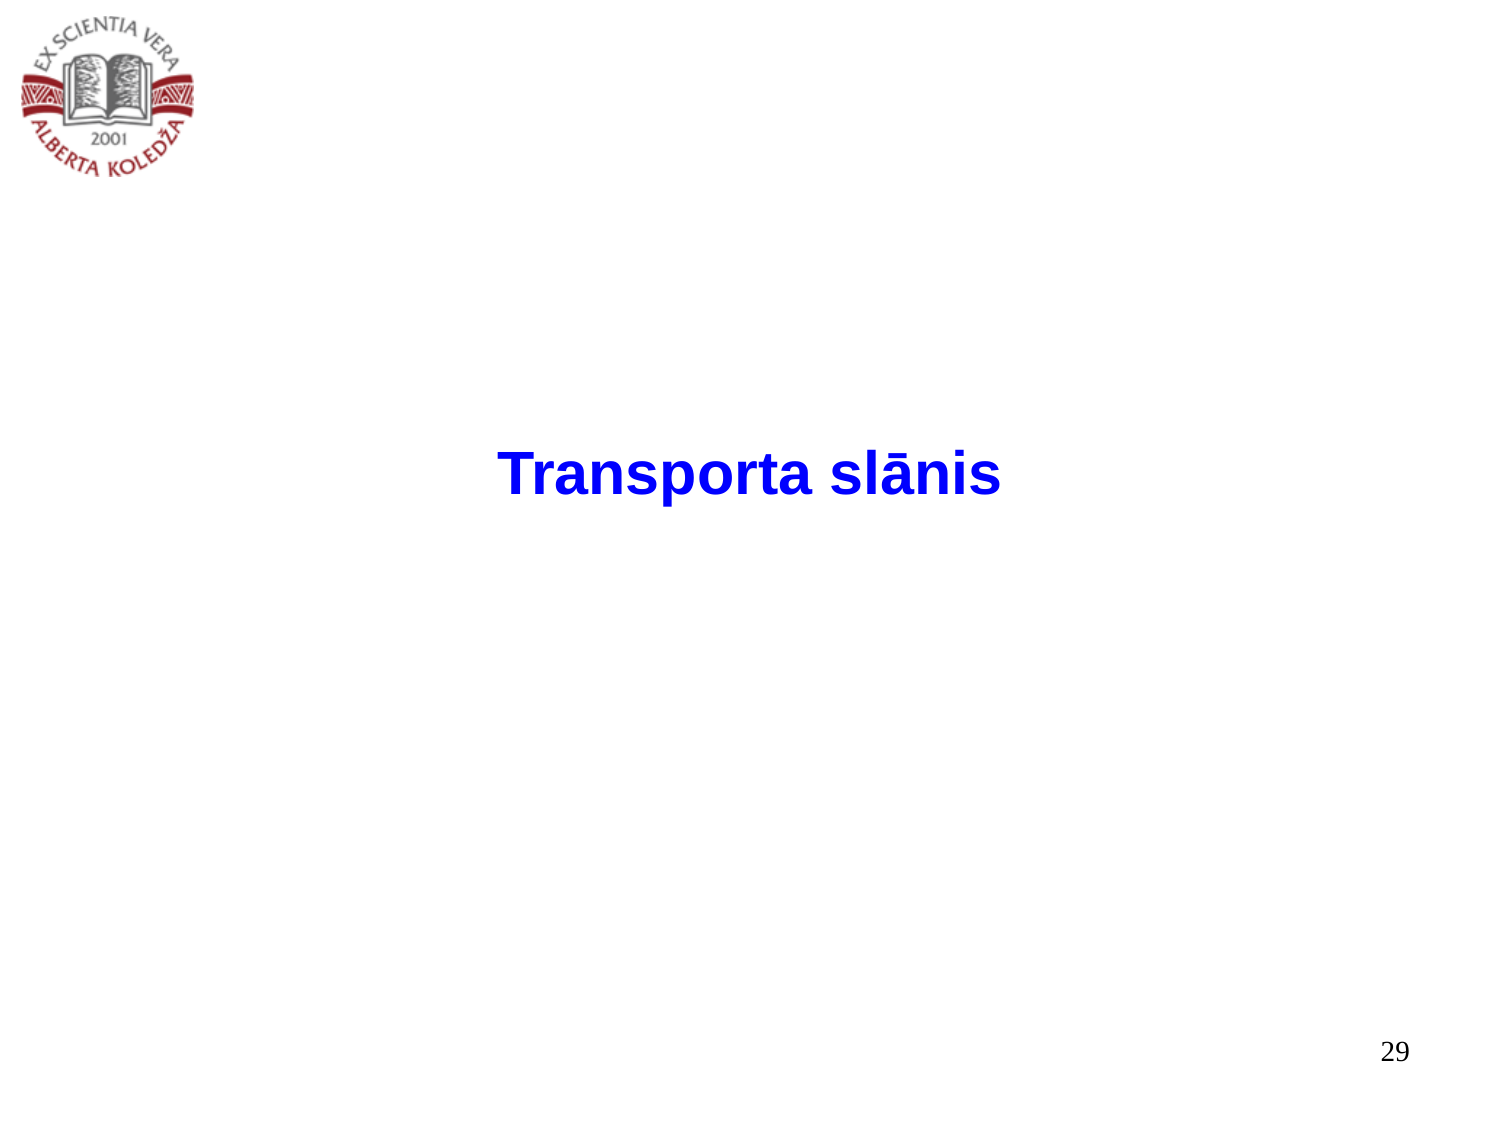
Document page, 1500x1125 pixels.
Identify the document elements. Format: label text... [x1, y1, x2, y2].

title Transporta slānis [112, 349, 1388, 591]
picture [21, 16, 194, 177]
text_box <skaitlis> [1074, 1024, 1426, 1103]
